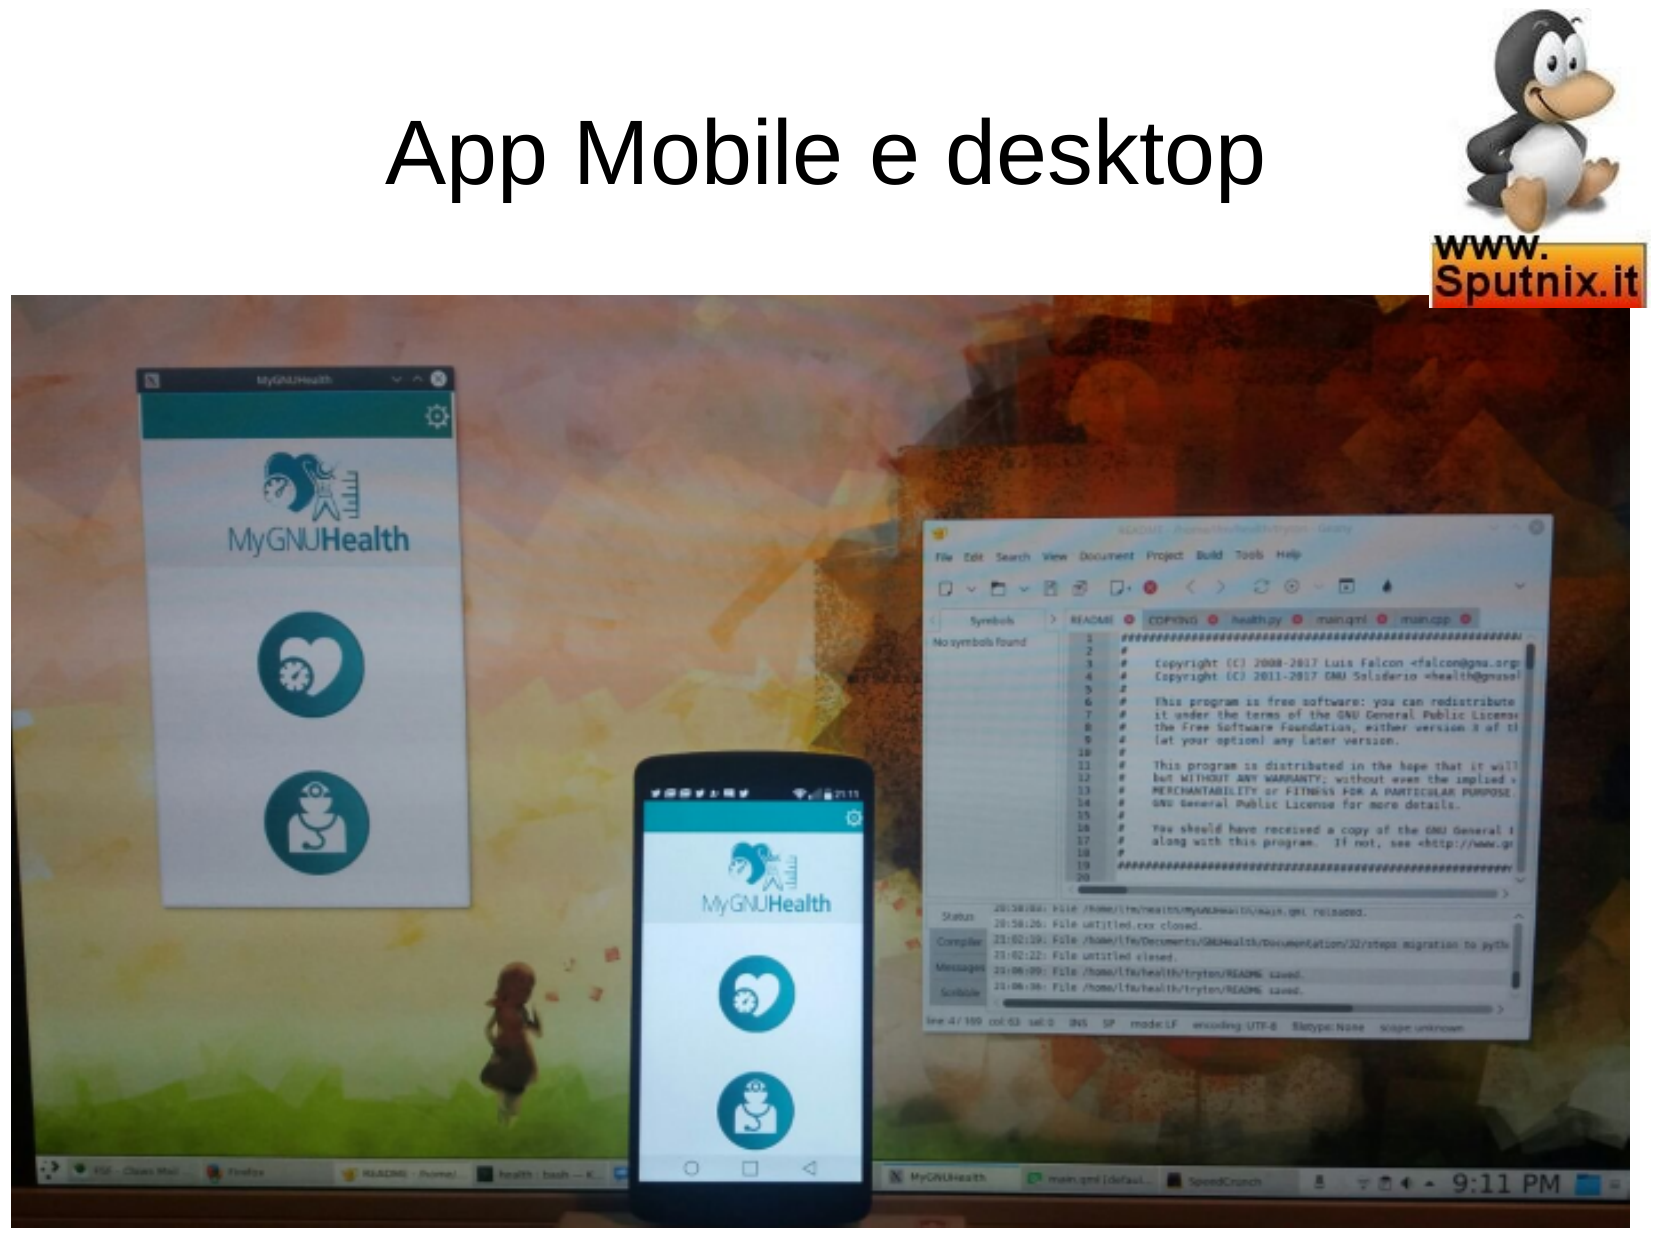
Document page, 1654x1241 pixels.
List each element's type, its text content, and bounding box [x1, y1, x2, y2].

title App Mobile e desktop [82, 49, 1429, 257]
picture [11, 8, 1651, 1228]
